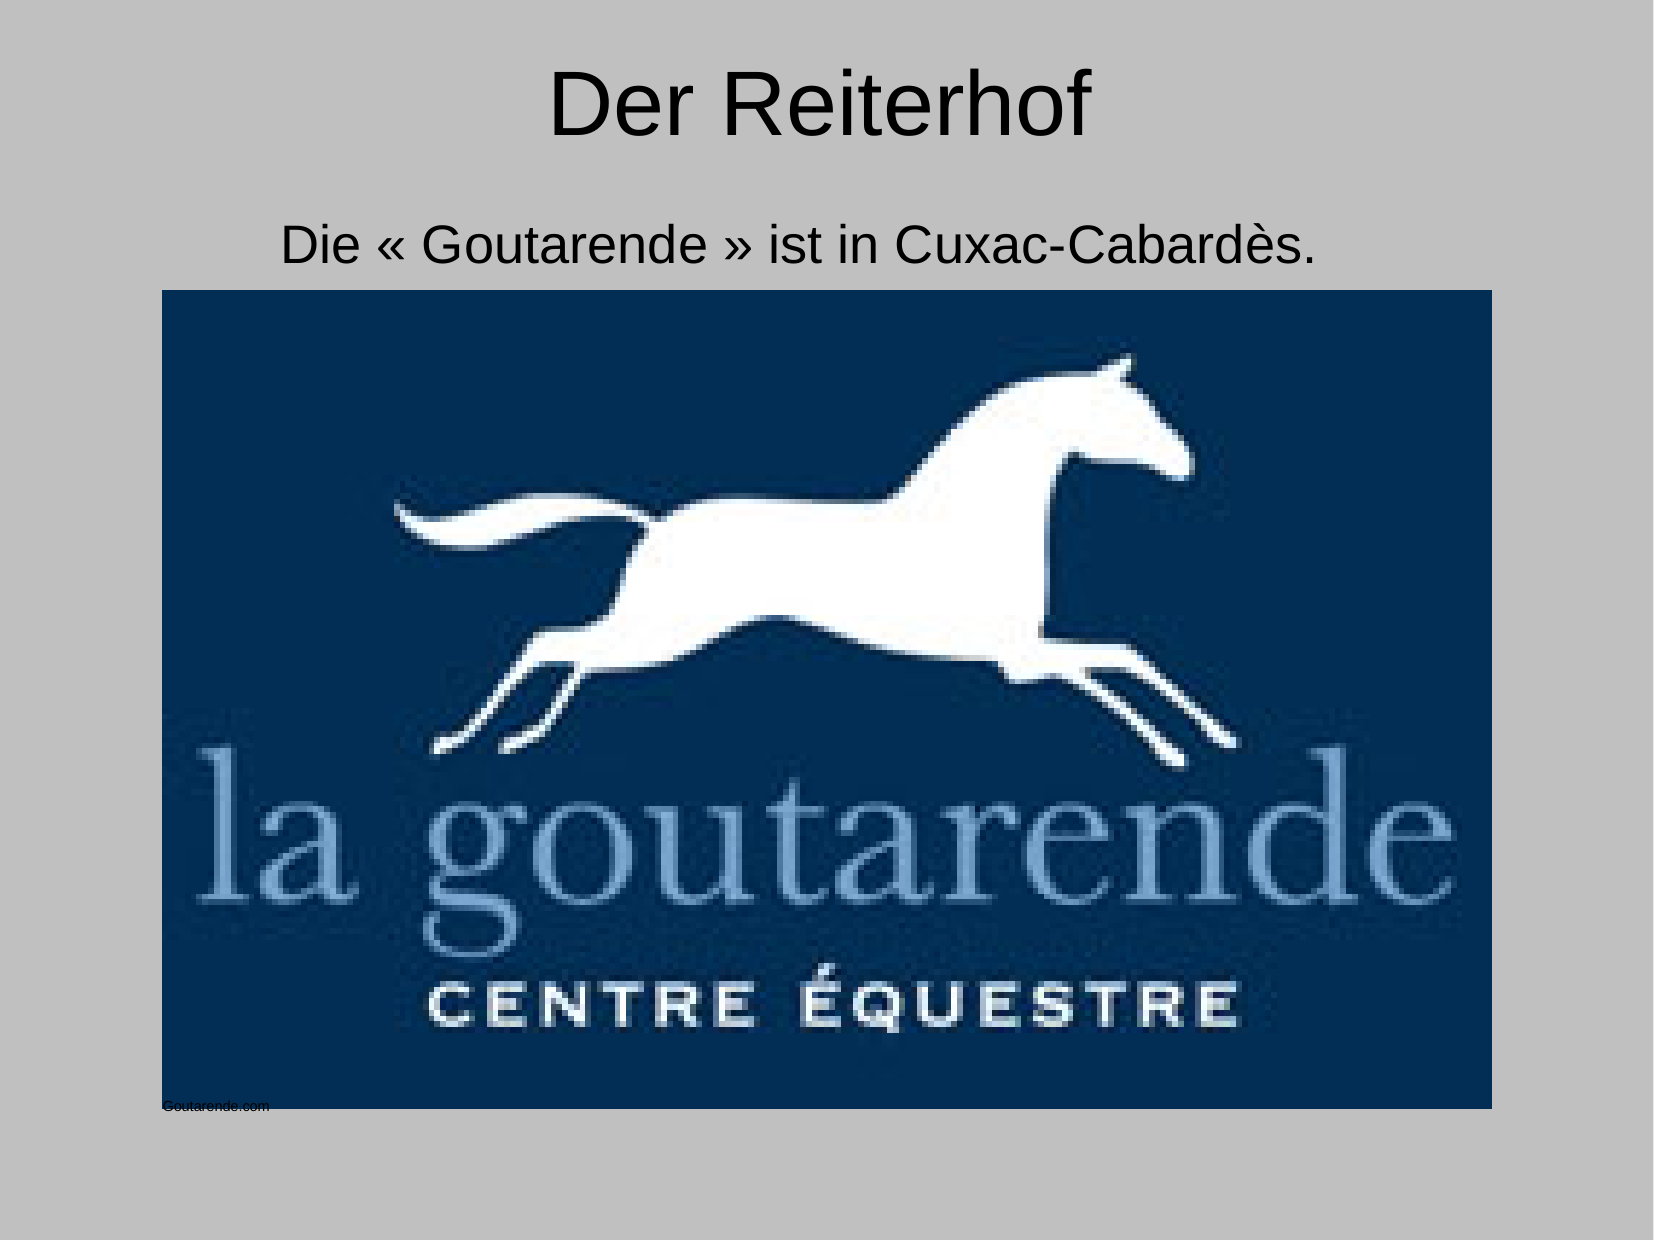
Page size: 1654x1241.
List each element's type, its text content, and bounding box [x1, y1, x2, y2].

picture [162, 290, 1492, 1109]
title Der Reiterhof [88, 29, 1577, 178]
text_box Goutarende.com [147, 1090, 621, 1123]
text_box Die « Goutarende » ist in Cuxac-Cabardès. [265, 206, 1388, 283]
